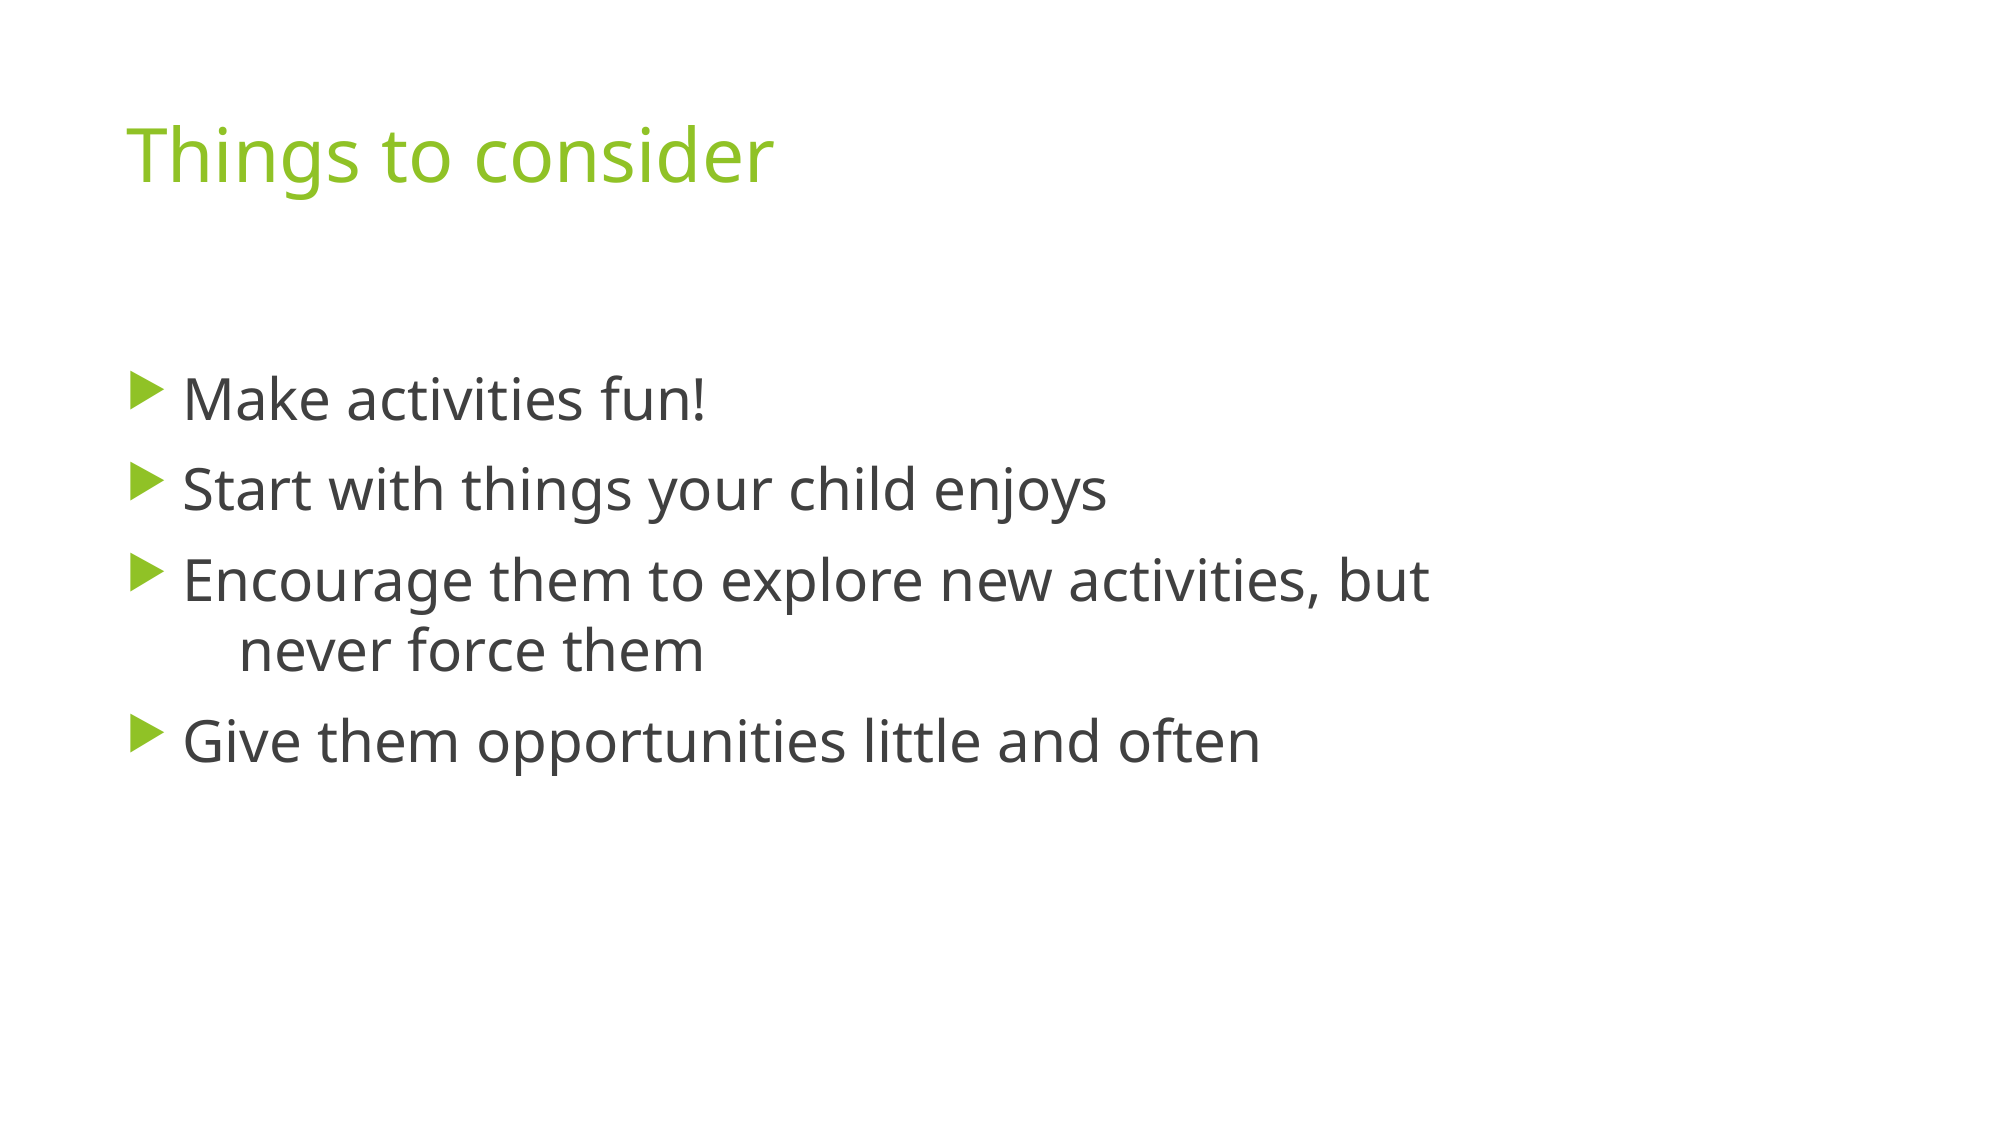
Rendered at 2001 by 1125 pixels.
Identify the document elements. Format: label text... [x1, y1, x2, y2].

title Things to consider [111, 99, 1522, 317]
list Make activities fun! Start with things your child enjoys Encourage them to explore new activities, but never force them Give them opportunities little and often [111, 354, 1522, 992]
